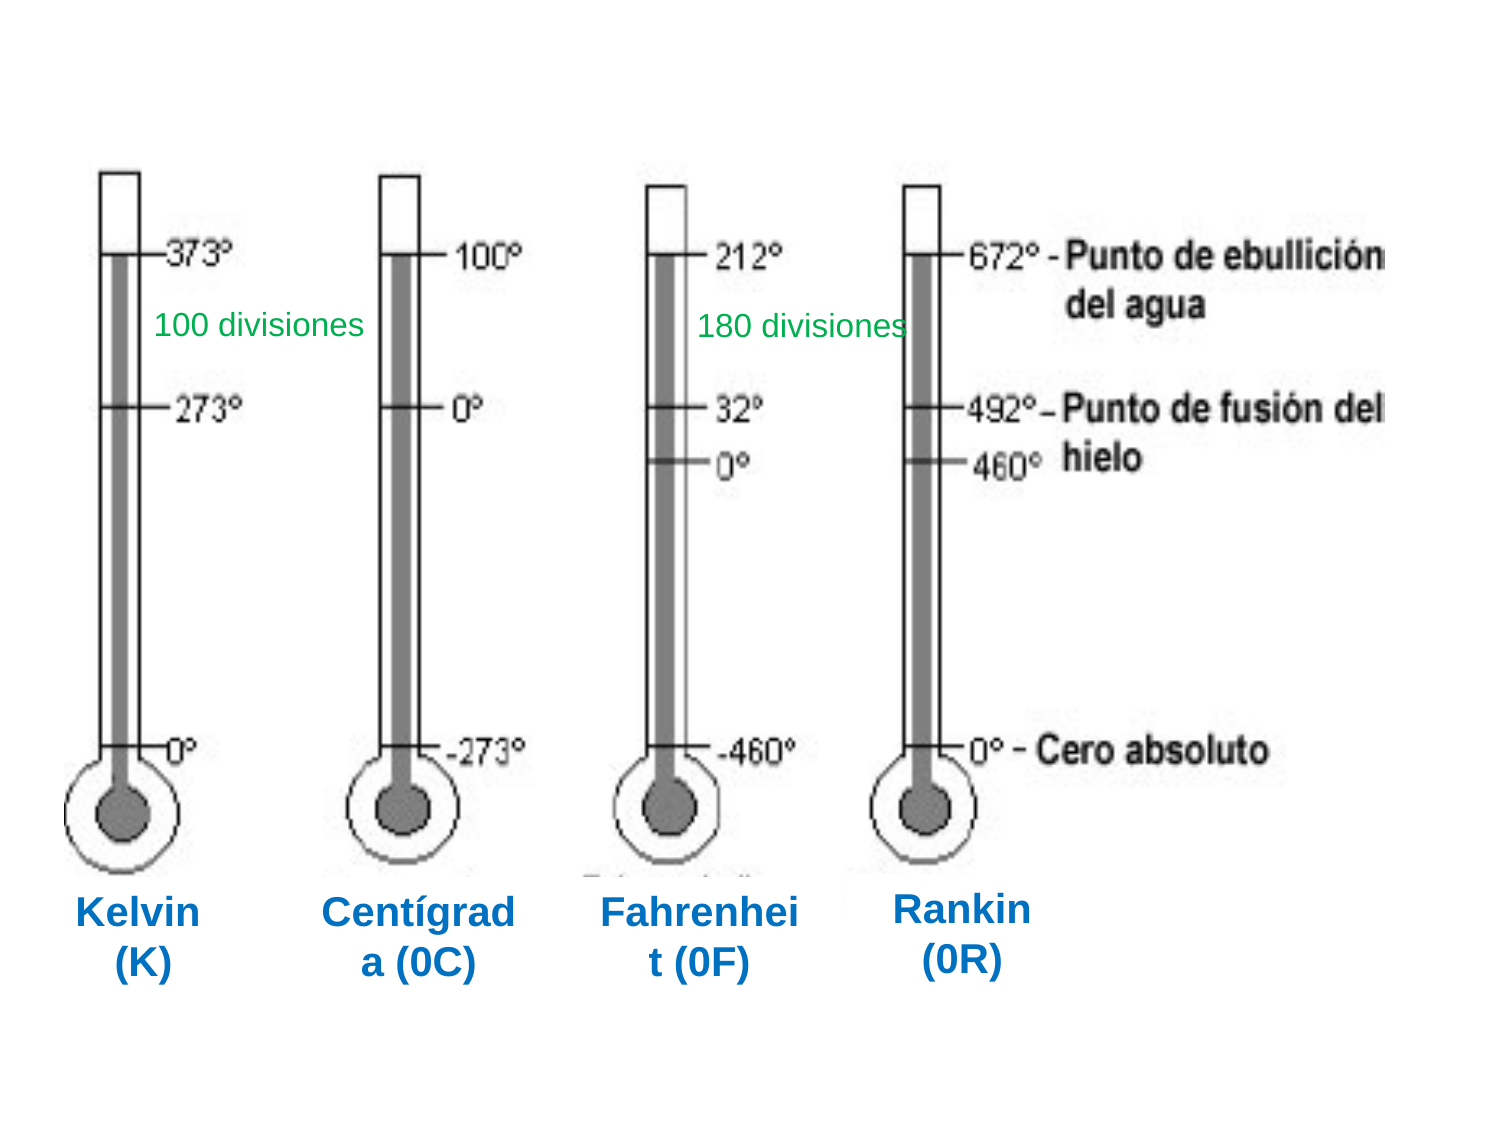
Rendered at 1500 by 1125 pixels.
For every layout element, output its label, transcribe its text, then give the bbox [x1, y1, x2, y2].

text_box 180 divisiones [682, 297, 924, 352]
text_box 100 divisiones [138, 295, 380, 351]
text_box Centígrada (0C) [300, 877, 538, 993]
text_box Fahrenheit (0F) [581, 877, 819, 993]
picture [64, 137, 1385, 957]
text_box Kelvin (K) [28, 877, 248, 993]
text_box Rankin (0R) [844, 874, 1081, 989]
